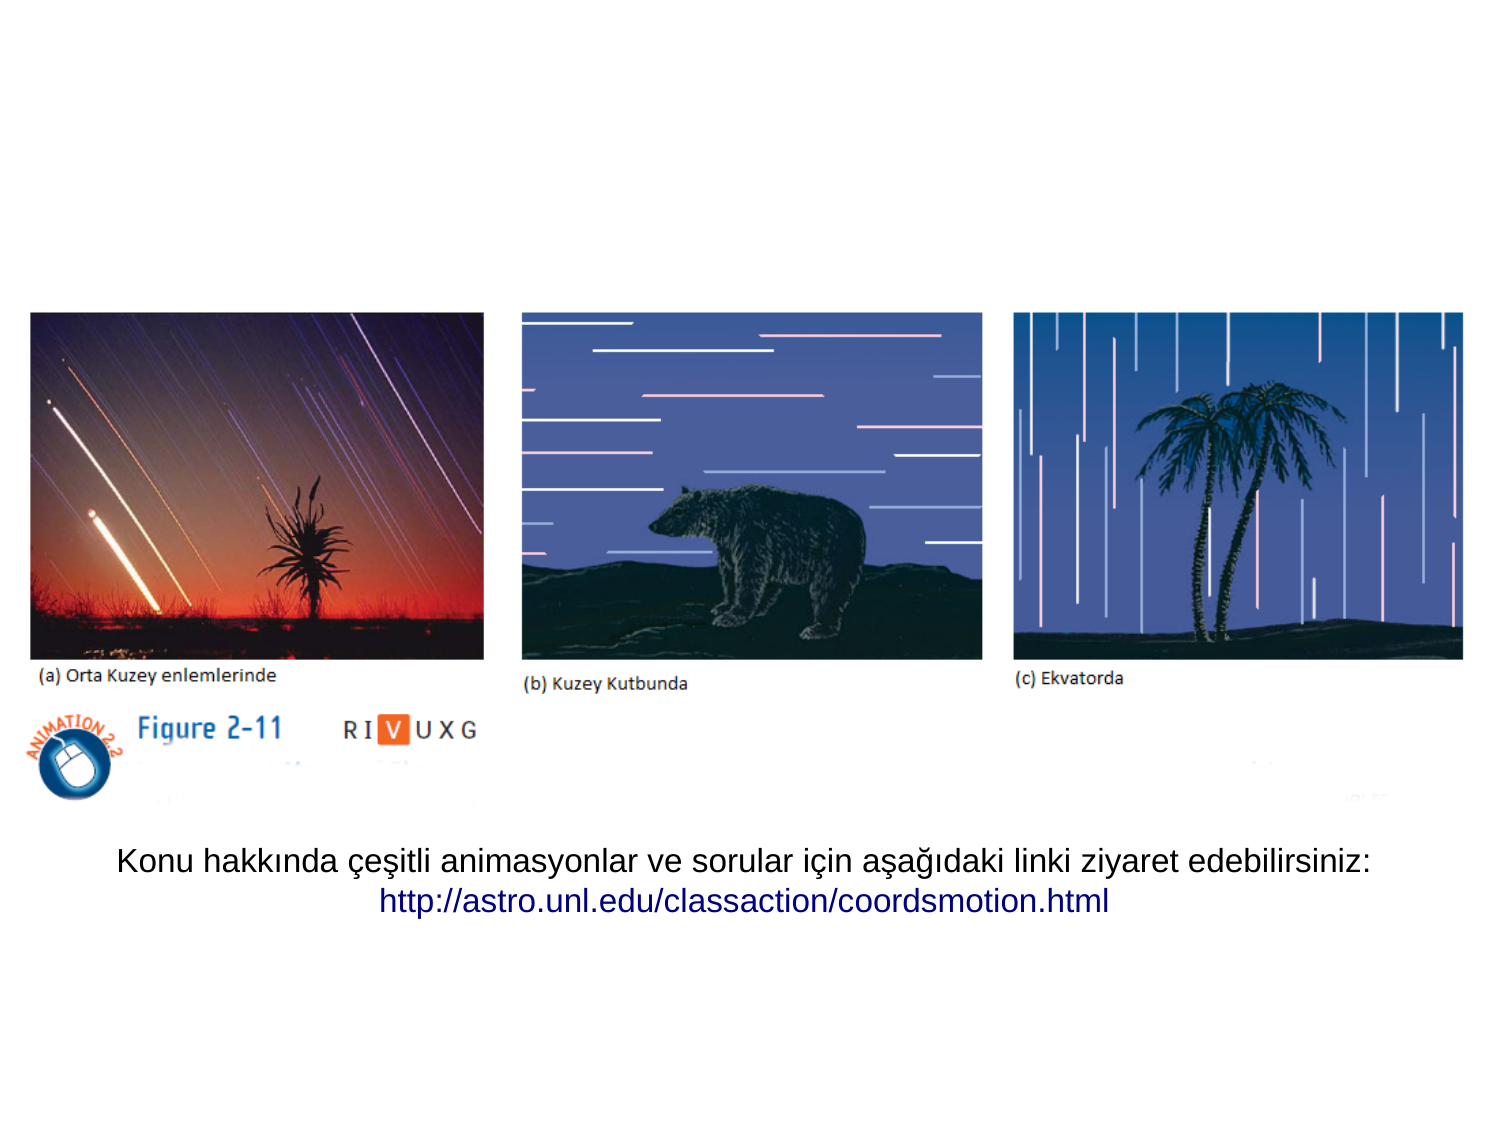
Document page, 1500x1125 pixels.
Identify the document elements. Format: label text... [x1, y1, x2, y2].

picture [6, 295, 1485, 812]
text_box Konu hakkında çeşitli animasyonlar ve sorular için aşağıdaki linki ziyaret edebilirsiniz: http://astro.unl.edu/classaction/coordsmotion.html [19, 832, 1481, 937]
